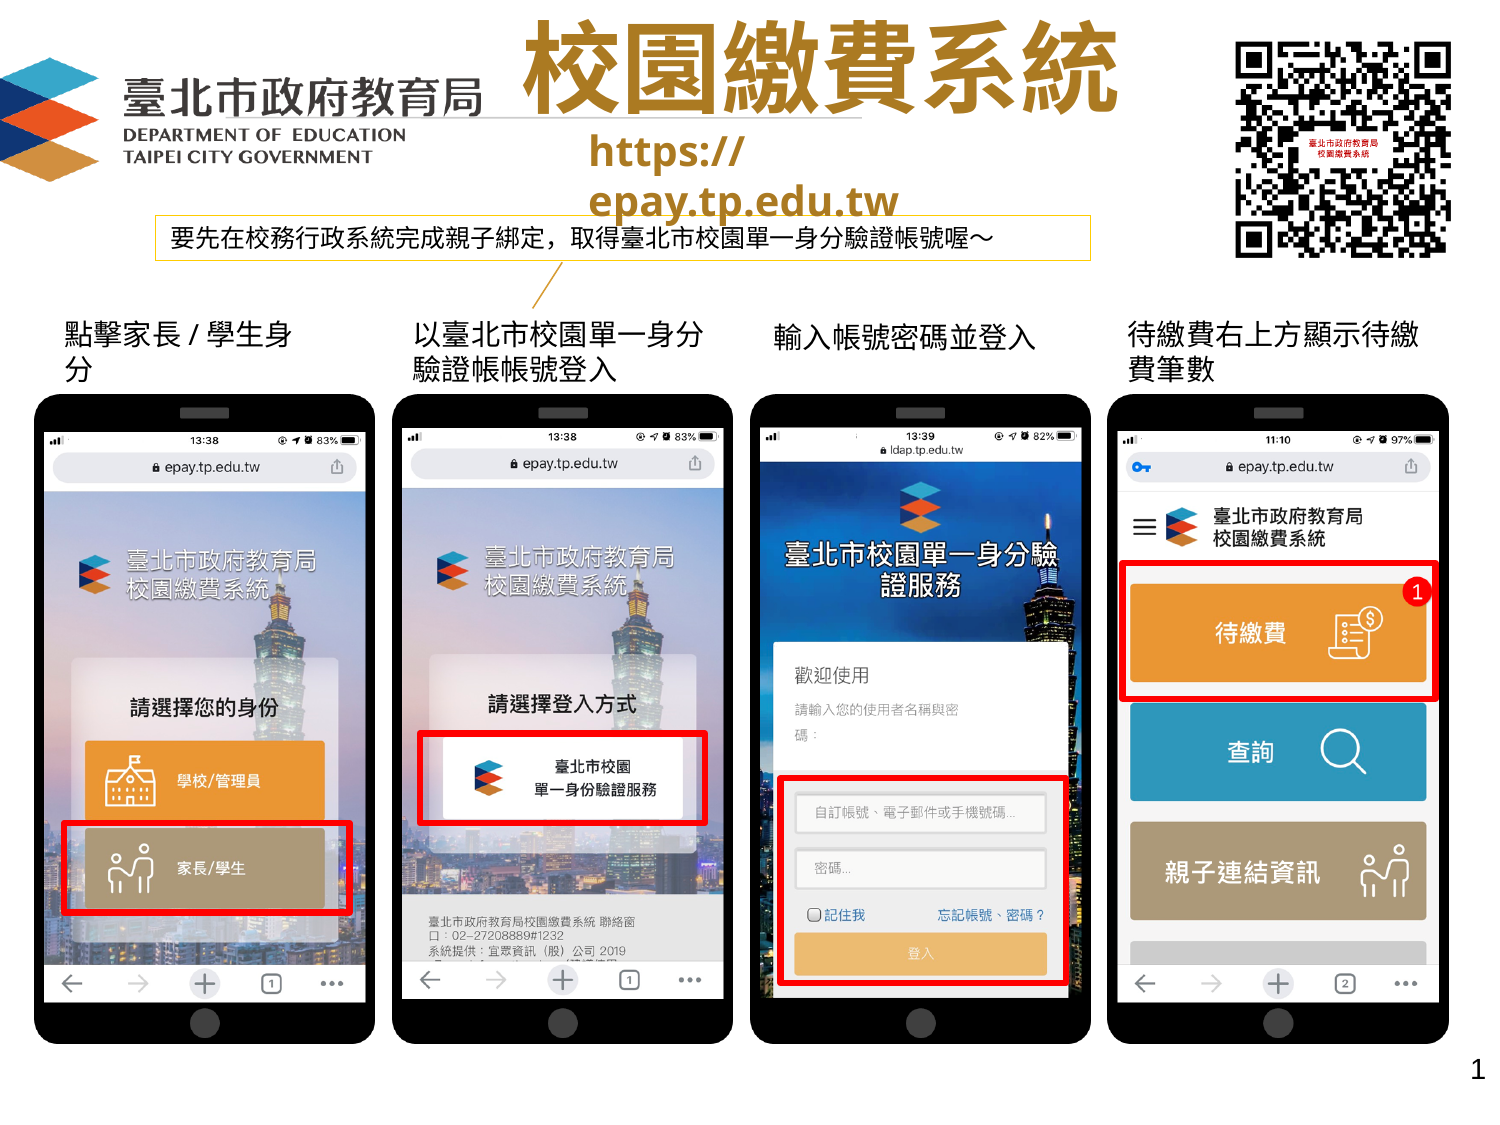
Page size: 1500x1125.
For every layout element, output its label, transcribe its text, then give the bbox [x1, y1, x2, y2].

text_box 要先在校務行政系統完成親子綁定，取得臺北市校園單一身分驗證帳號喔～ [155, 215, 1091, 261]
picture [34, 394, 375, 1044]
text_box 以臺北市校園單一身分驗證帳帳號登入 [397, 308, 727, 394]
text_box <number> [1455, 1042, 1500, 1103]
text_box 點擊家長/學生身分 [49, 309, 328, 395]
text_box 輸入帳號密碼並登入 [758, 312, 1088, 363]
picture [750, 394, 1091, 1044]
picture [1107, 394, 1449, 1044]
text_box 校園繳費系統 [506, 0, 1210, 133]
picture [392, 394, 733, 1044]
picture [0, 57, 481, 182]
text_box 待繳費右上方顯示待繳費筆數 [1112, 308, 1442, 394]
picture [1230, 36, 1456, 263]
text_box https://epay.tp.edu.tw [573, 117, 1066, 233]
